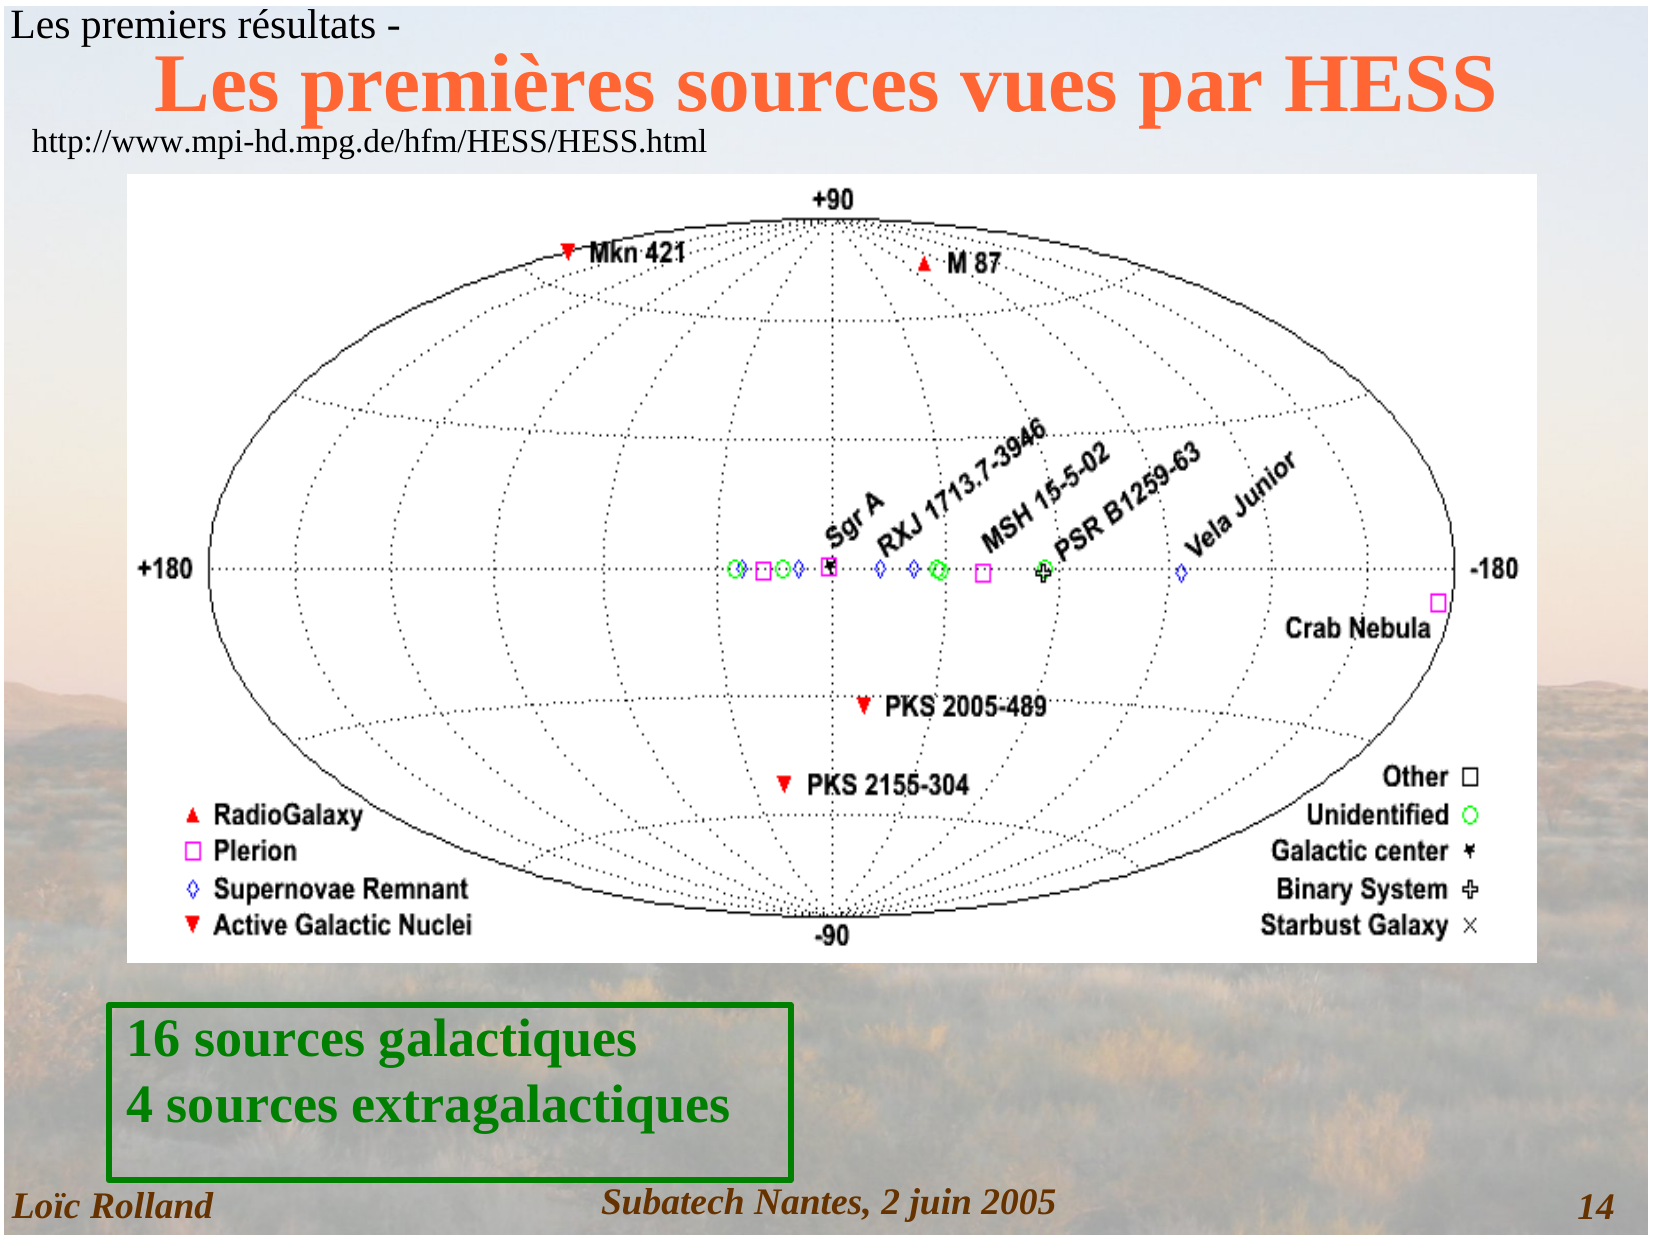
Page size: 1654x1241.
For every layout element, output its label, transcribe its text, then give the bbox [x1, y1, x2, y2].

list 16 sources galactiques 4 sources extragalactiques [108, 1005, 791, 1181]
text_box Les premiers résultats - [0, 0, 1654, 59]
text_box http://www.mpi-hd.mpg.de/hfm/HESS/HESS.html [31, 122, 802, 169]
title Les premières sources vues par HESS [0, 59, 1654, 146]
picture [4, 146, 1648, 1235]
